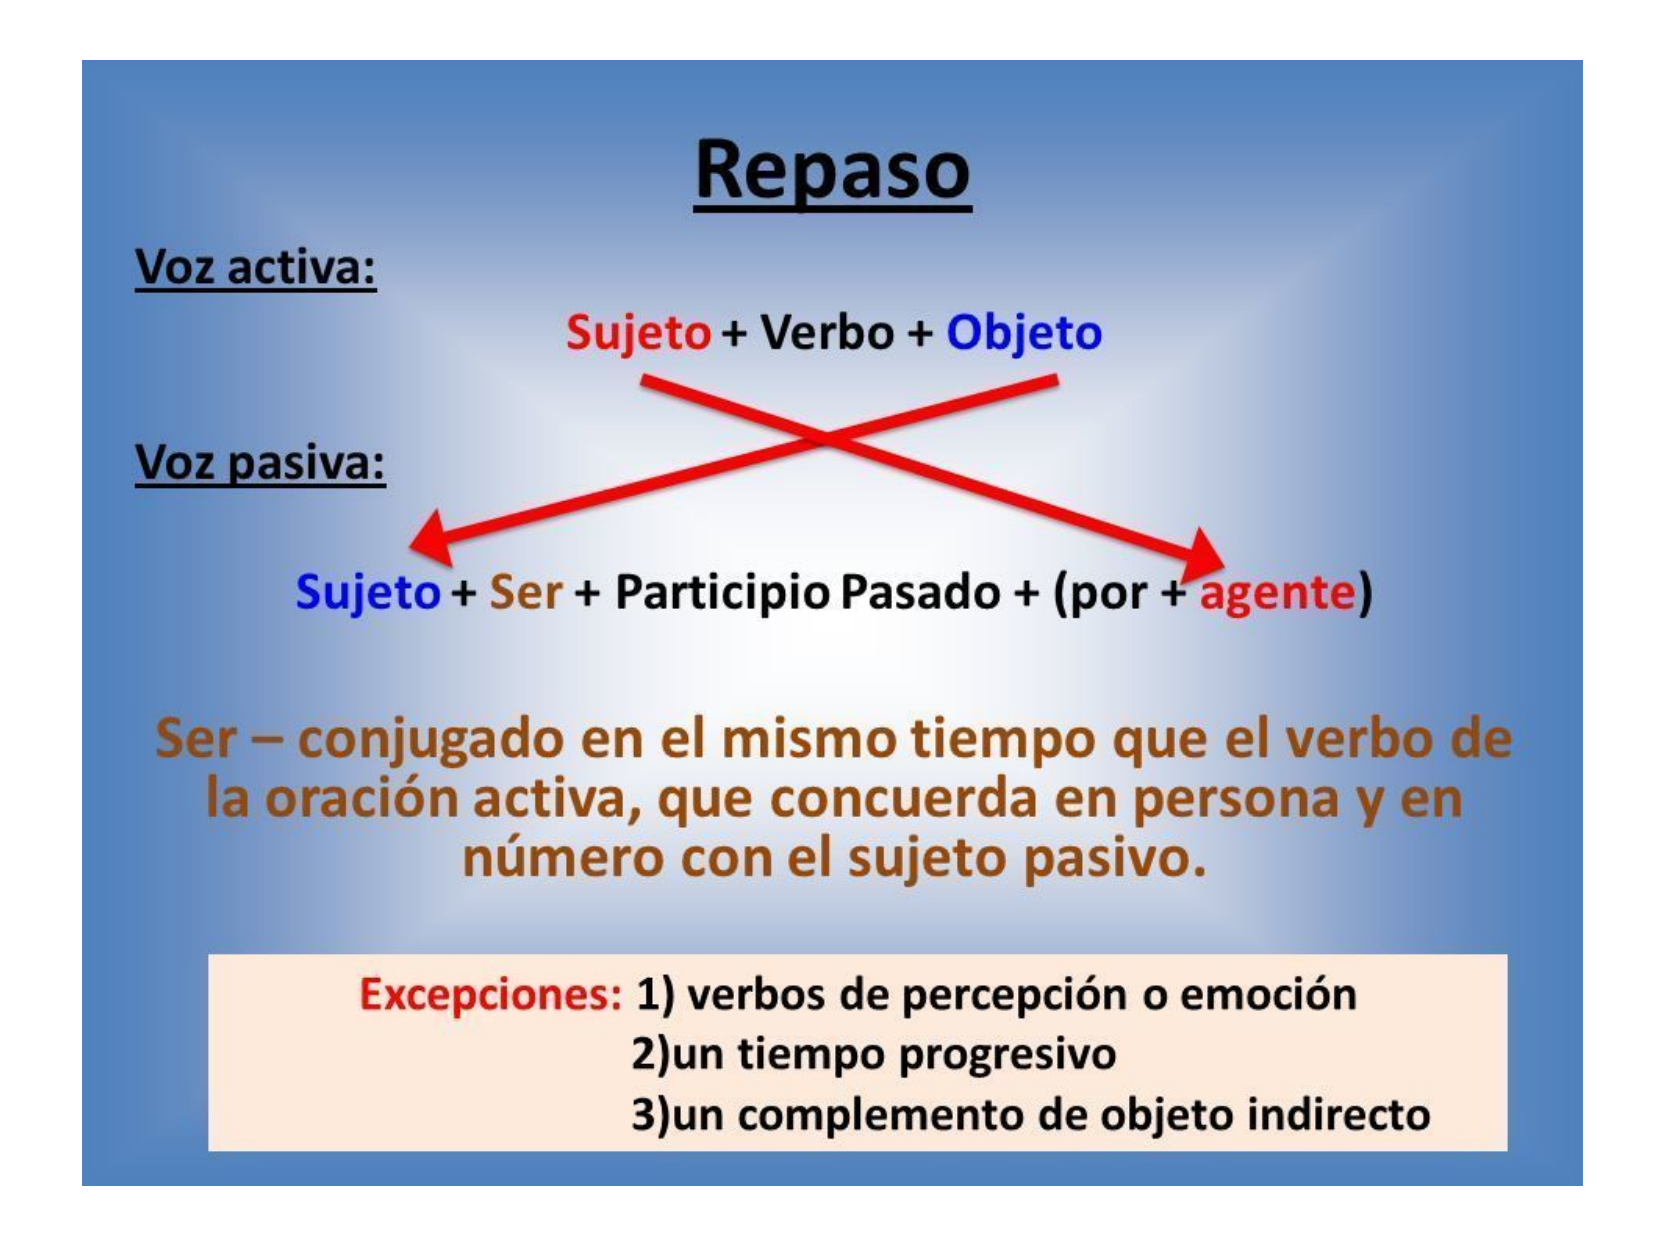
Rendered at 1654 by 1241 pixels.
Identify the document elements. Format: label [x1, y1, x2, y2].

picture [82, 60, 1583, 1186]
